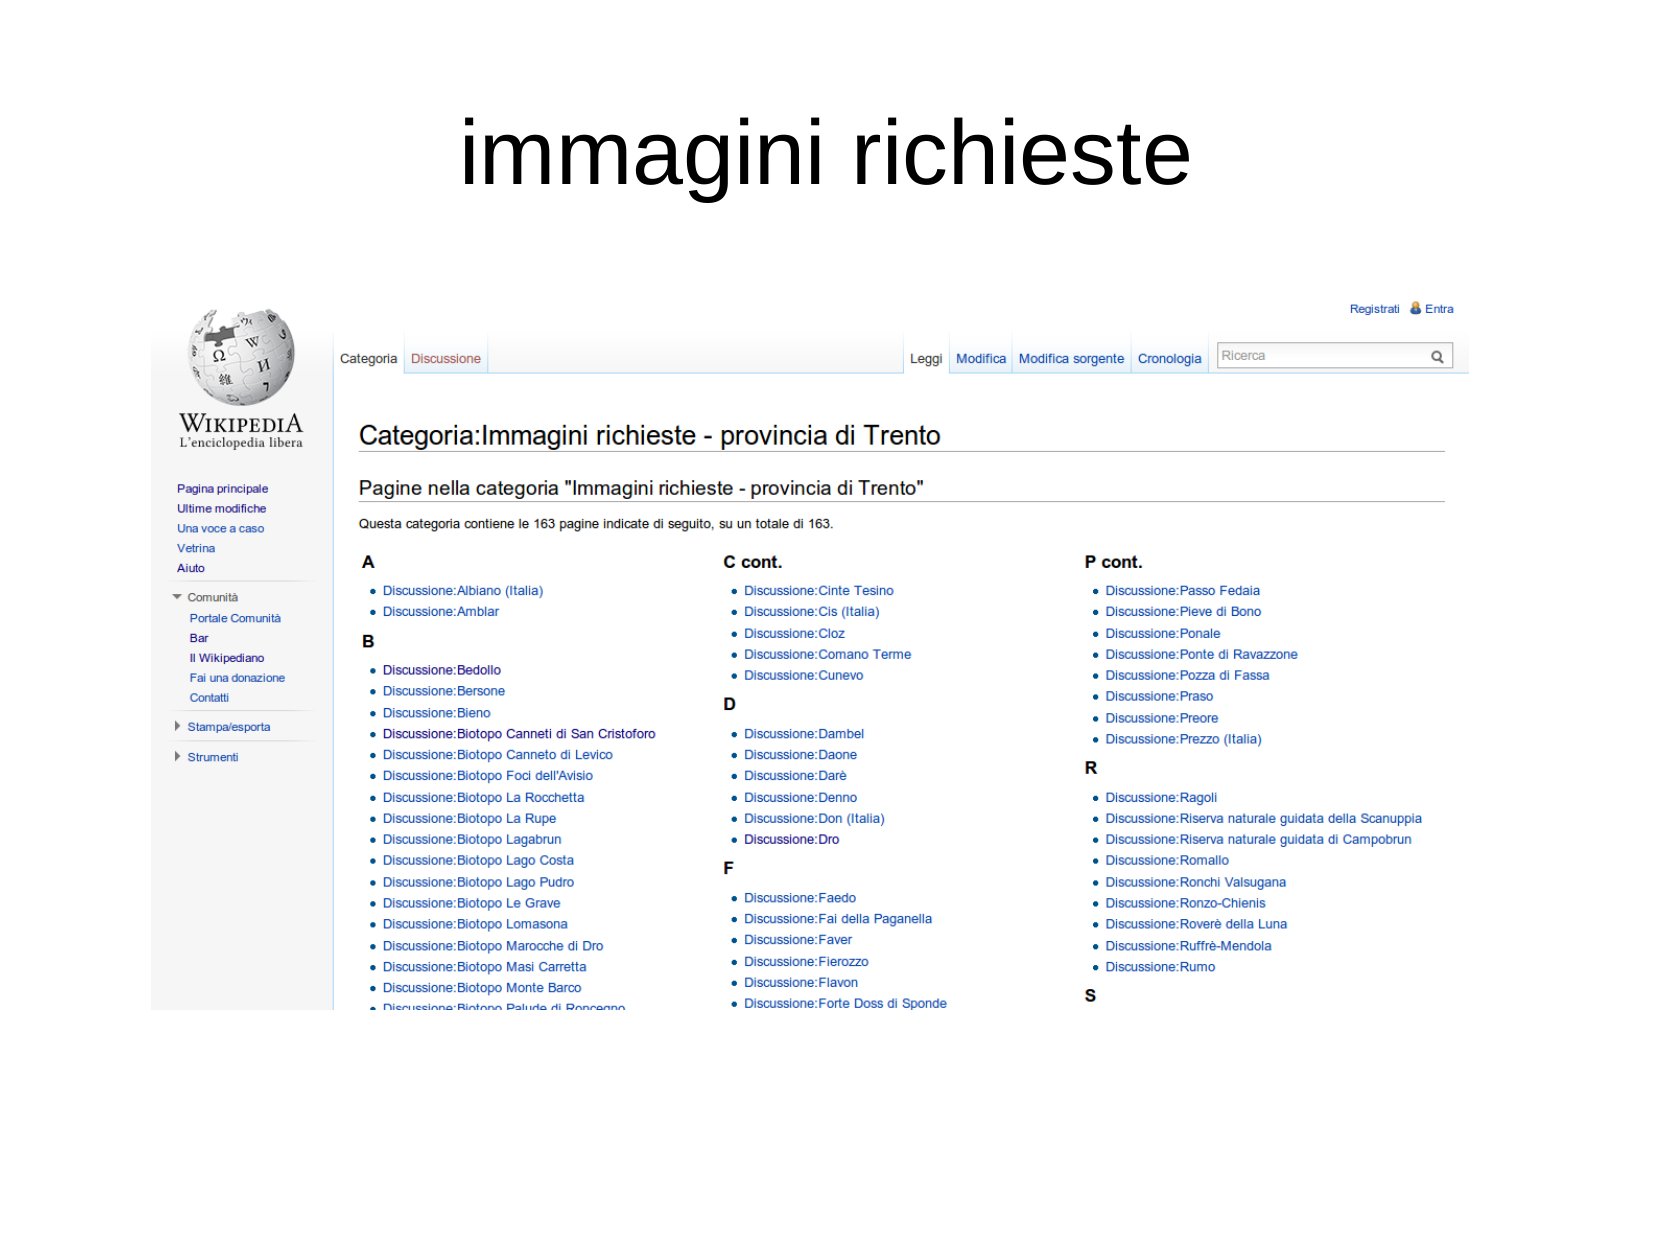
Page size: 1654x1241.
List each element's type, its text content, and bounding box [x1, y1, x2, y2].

picture [151, 290, 1469, 1010]
title immagini richieste [82, 49, 1571, 257]
